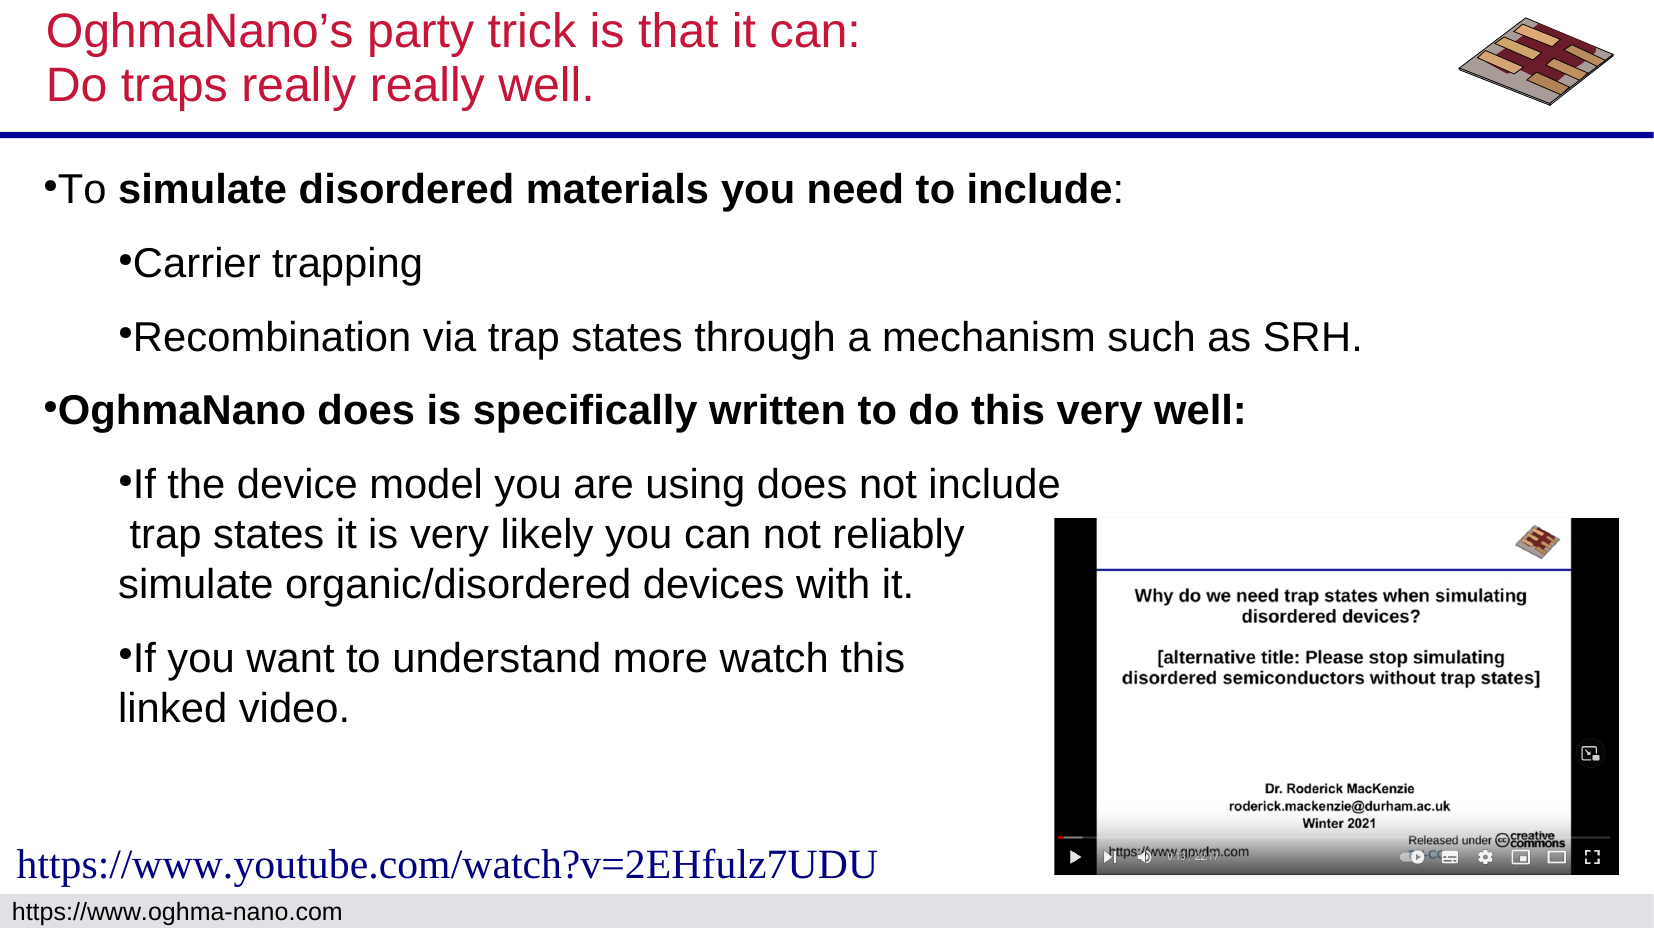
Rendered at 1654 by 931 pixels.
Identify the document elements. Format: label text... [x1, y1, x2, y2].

text_box https://www.youtube.com/watch?v=2EHfulz7UDU [1, 829, 1239, 905]
text_box To simulate disordered materials you need to include: Carrier trapping Recombination via trap states through a mechanism such as SRH. OghmaNano does is specifically written to do this very well: If the device model you are using does not include trap states it is very likely you can not reliably simulate organic/disordered devices with it. If you want to understand more watch this linked video. [28, 154, 1421, 738]
picture [1054, 517, 1621, 879]
title OghmaNano’s party trick is that it can: Do traps really really well. [31, 0, 1396, 120]
